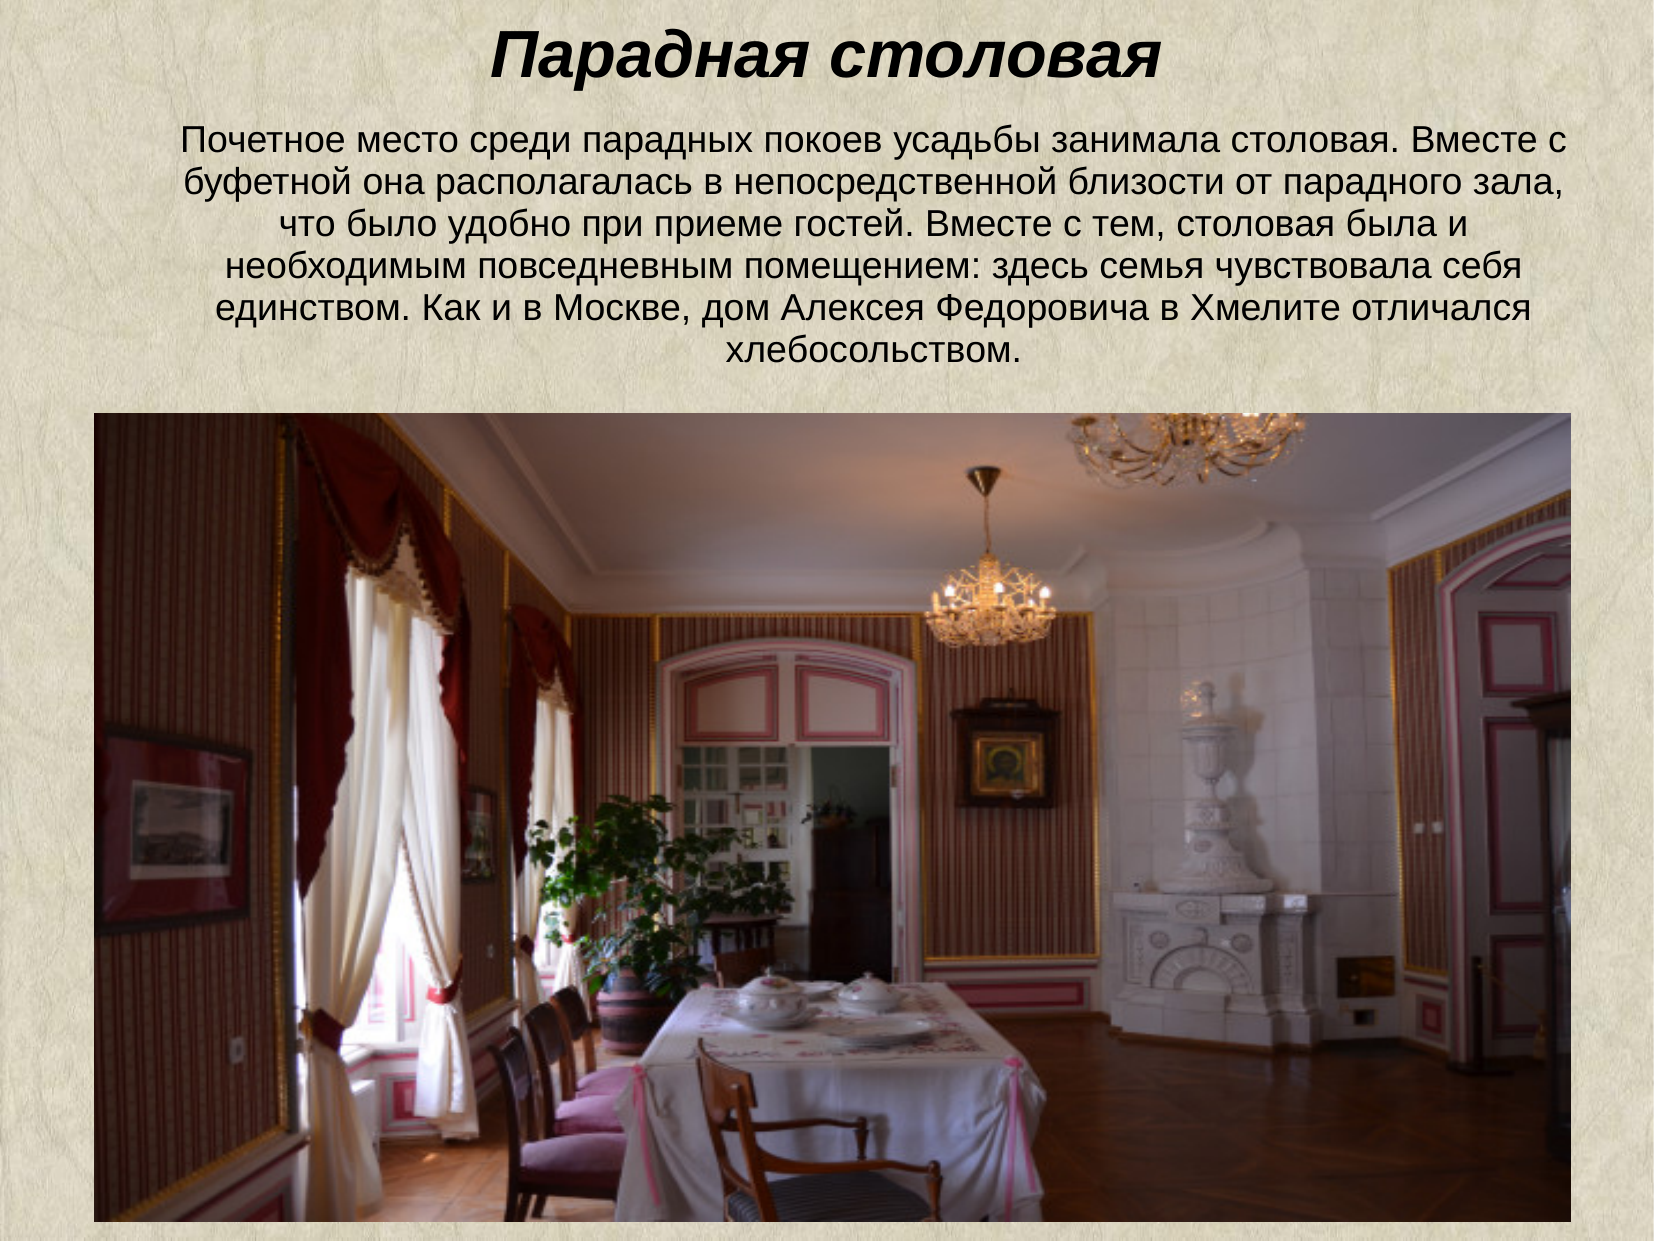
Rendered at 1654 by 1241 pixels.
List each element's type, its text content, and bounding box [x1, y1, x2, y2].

list Почетное место среди парадных покоев усадьбы занимала столовая. Вместе с буфетной она располагалась в непосредственной близости от парадного зала, что было удобно при приеме гостей. Вместе с тем, столовая была и необходимым повседневным помещением: здесь семья чувствовала себя единством. Как и в Москве, дом Алексея Федоровича в Хмелите отличался хлебосольством. [94, 118, 1583, 371]
title Парадная столовая [82, 16, 1571, 92]
picture [0, 0, 1654, 1241]
